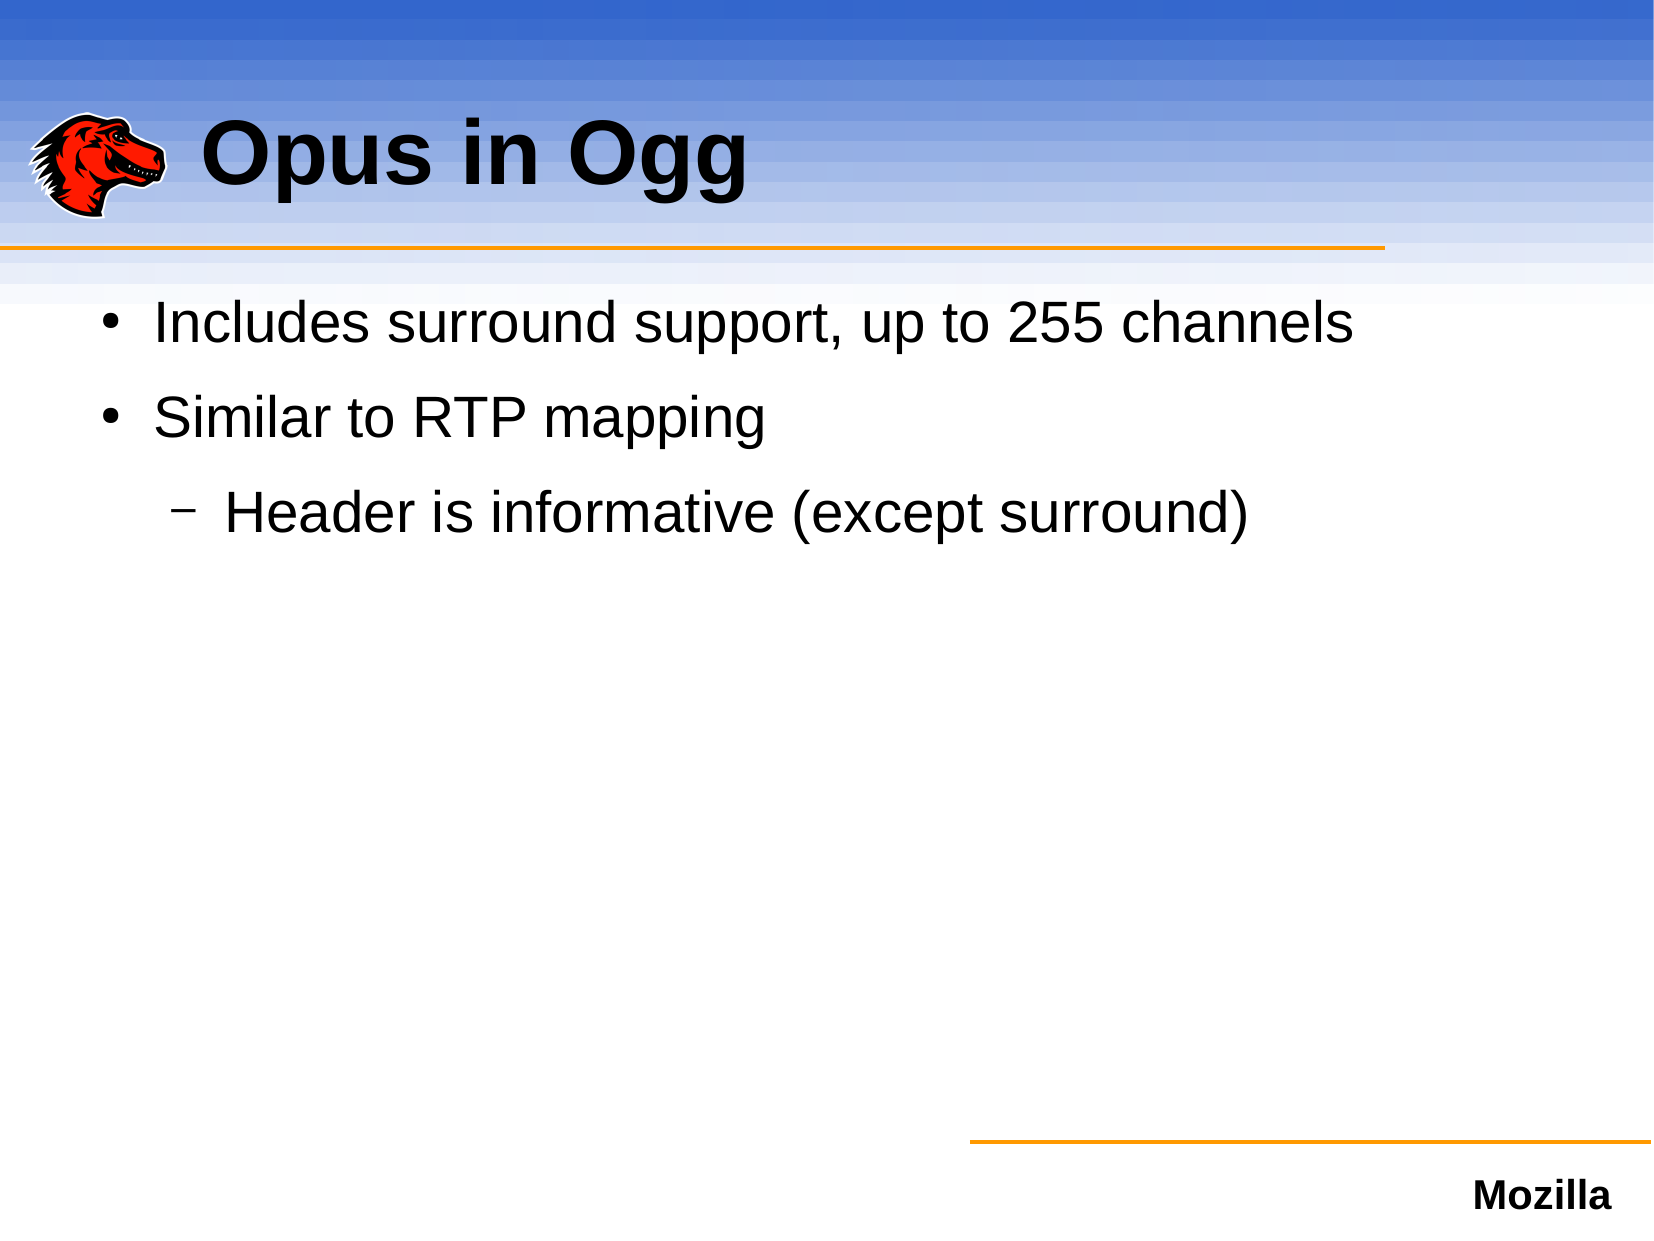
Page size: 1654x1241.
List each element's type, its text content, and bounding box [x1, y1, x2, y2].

picture [0, 0, 1654, 1241]
list Includes surround support, up to 255 channels Similar to RTP mapping Header is informative (except surround) [82, 290, 1538, 1158]
title Opus in Ogg [200, 49, 1571, 257]
